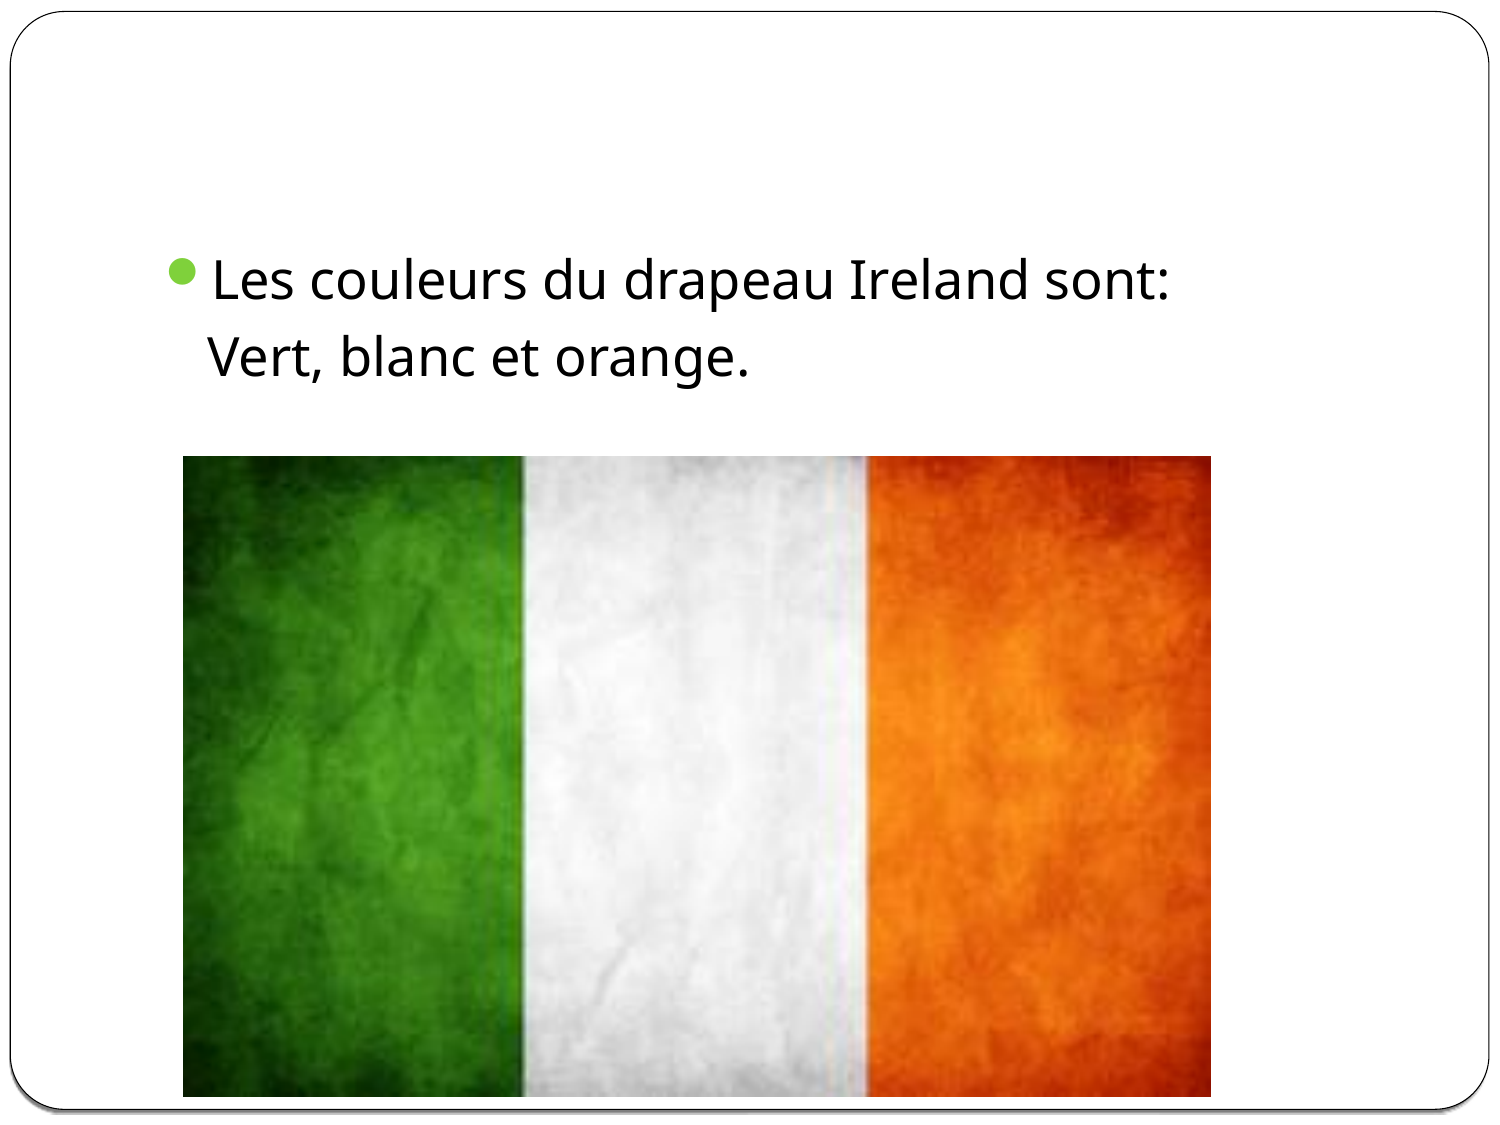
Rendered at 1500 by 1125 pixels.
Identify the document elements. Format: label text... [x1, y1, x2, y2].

list Les couleurs du drapeau Ireland sont: Vert, blanc et orange. [150, 237, 1425, 988]
picture [183, 456, 1211, 1097]
